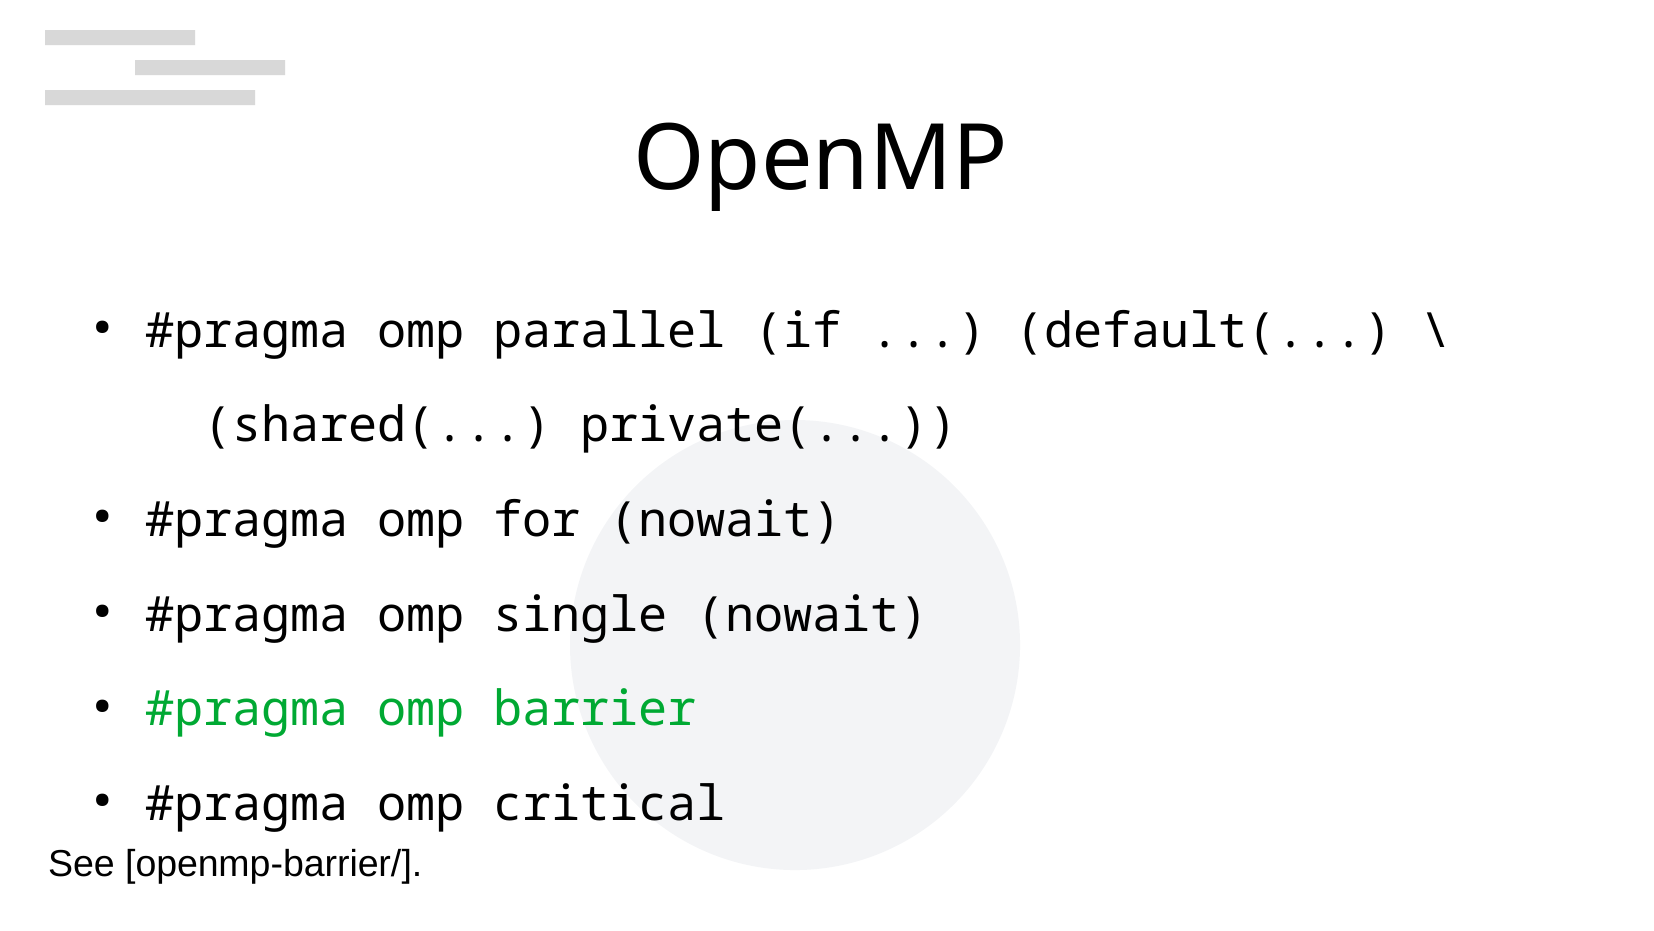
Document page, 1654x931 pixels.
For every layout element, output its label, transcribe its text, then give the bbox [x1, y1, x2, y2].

title OpenMP [76, 76, 1565, 233]
text_box See [openmp-barrier/]. [33, 834, 591, 894]
list #pragma omp parallel (if ...) (default(...) \ (shared(...) private(...)) #pragma omp for (nowait) #pragma omp single (nowait) #pragma omp barrier #pragma omp critical [76, 295, 1565, 835]
